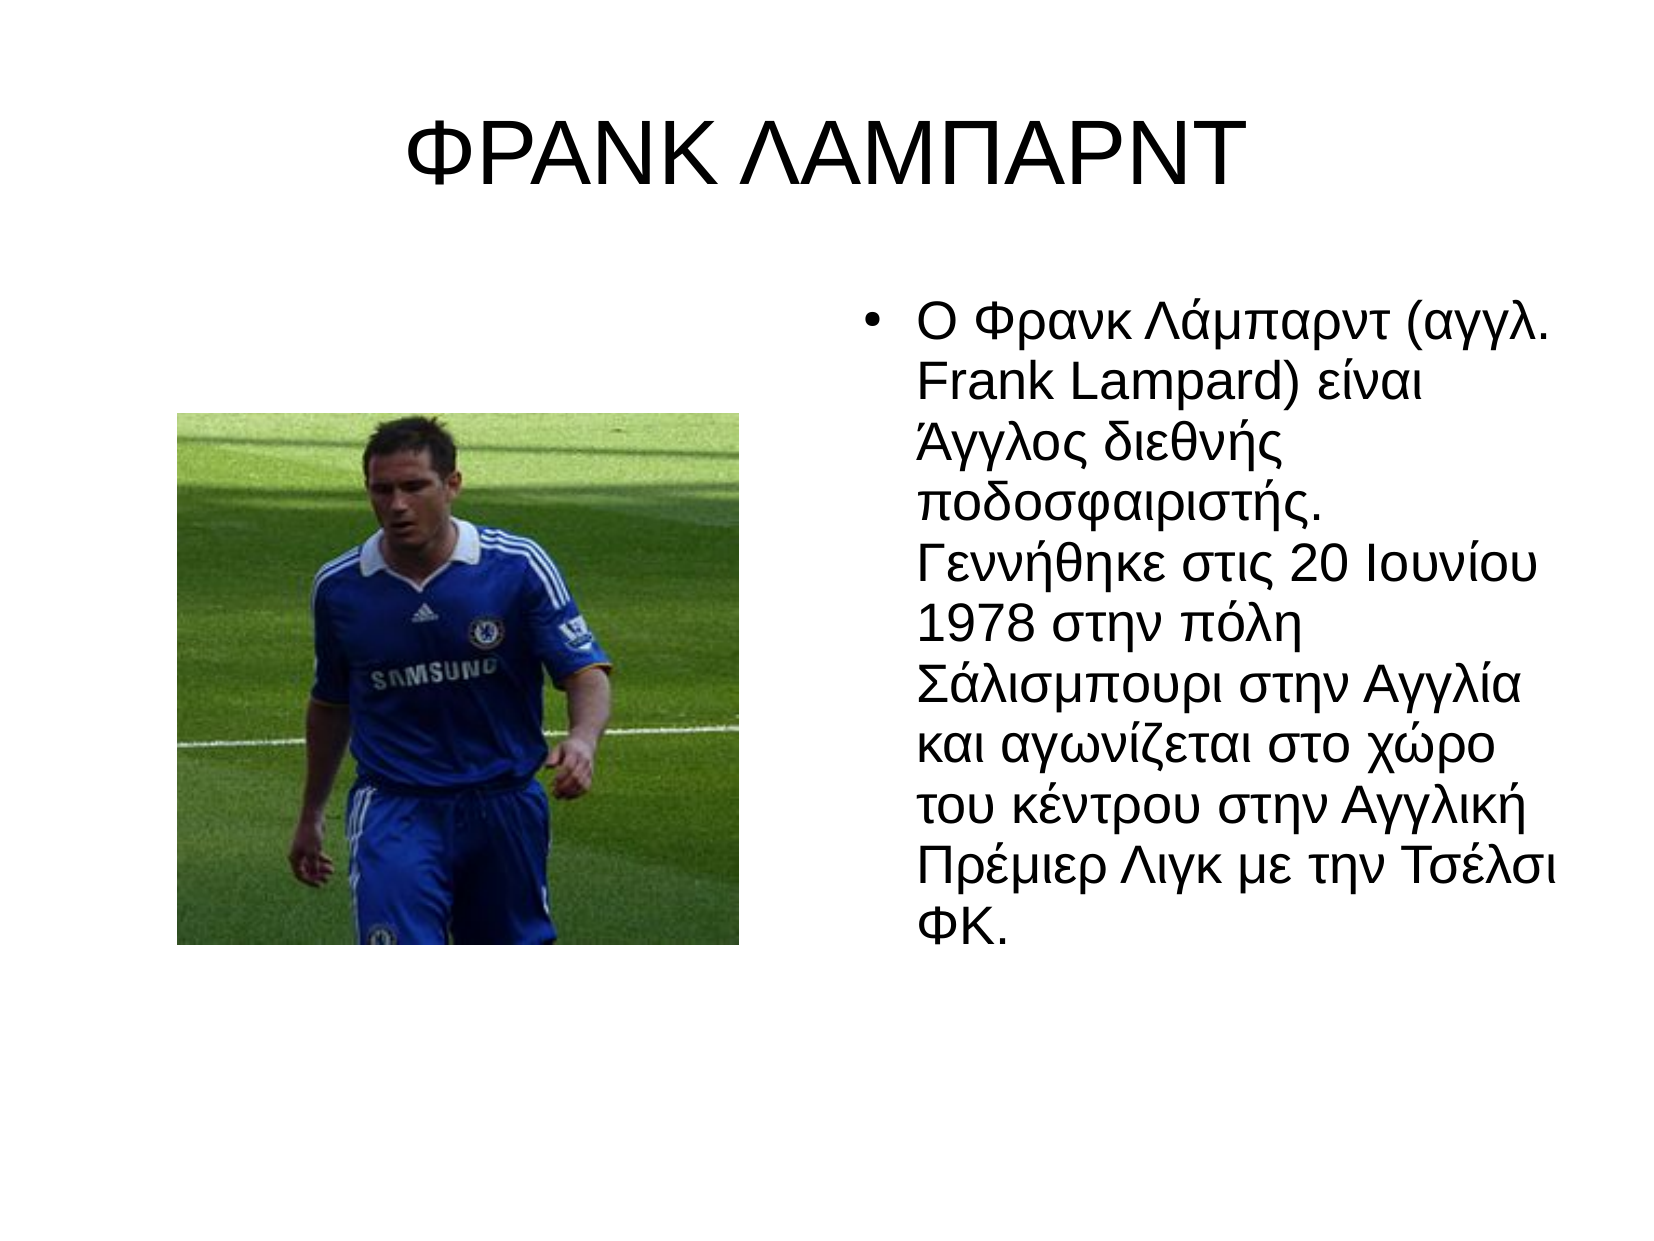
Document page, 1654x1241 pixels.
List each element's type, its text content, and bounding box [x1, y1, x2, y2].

list Ο Φρανκ Λάμπαρντ (αγγλ. Frank Lampard) είναι Άγγλος διεθνής ποδοσφαιριστής. Γεννήθηκε στις 20 Ιουνίου 1978 στην πόλη Σάλισμπουρι στην Αγγλία και αγωνίζεται στο χώρο του κέντρου στην Αγγλική Πρέμιερ Λιγκ με την Τσέλσι ΦΚ. [845, 290, 1572, 1094]
title ΦΡΑΝΚ ΛΑΜΠΑΡΝΤ [82, 56, 1571, 250]
chart [82, 290, 809, 1109]
picture [177, 413, 739, 945]
